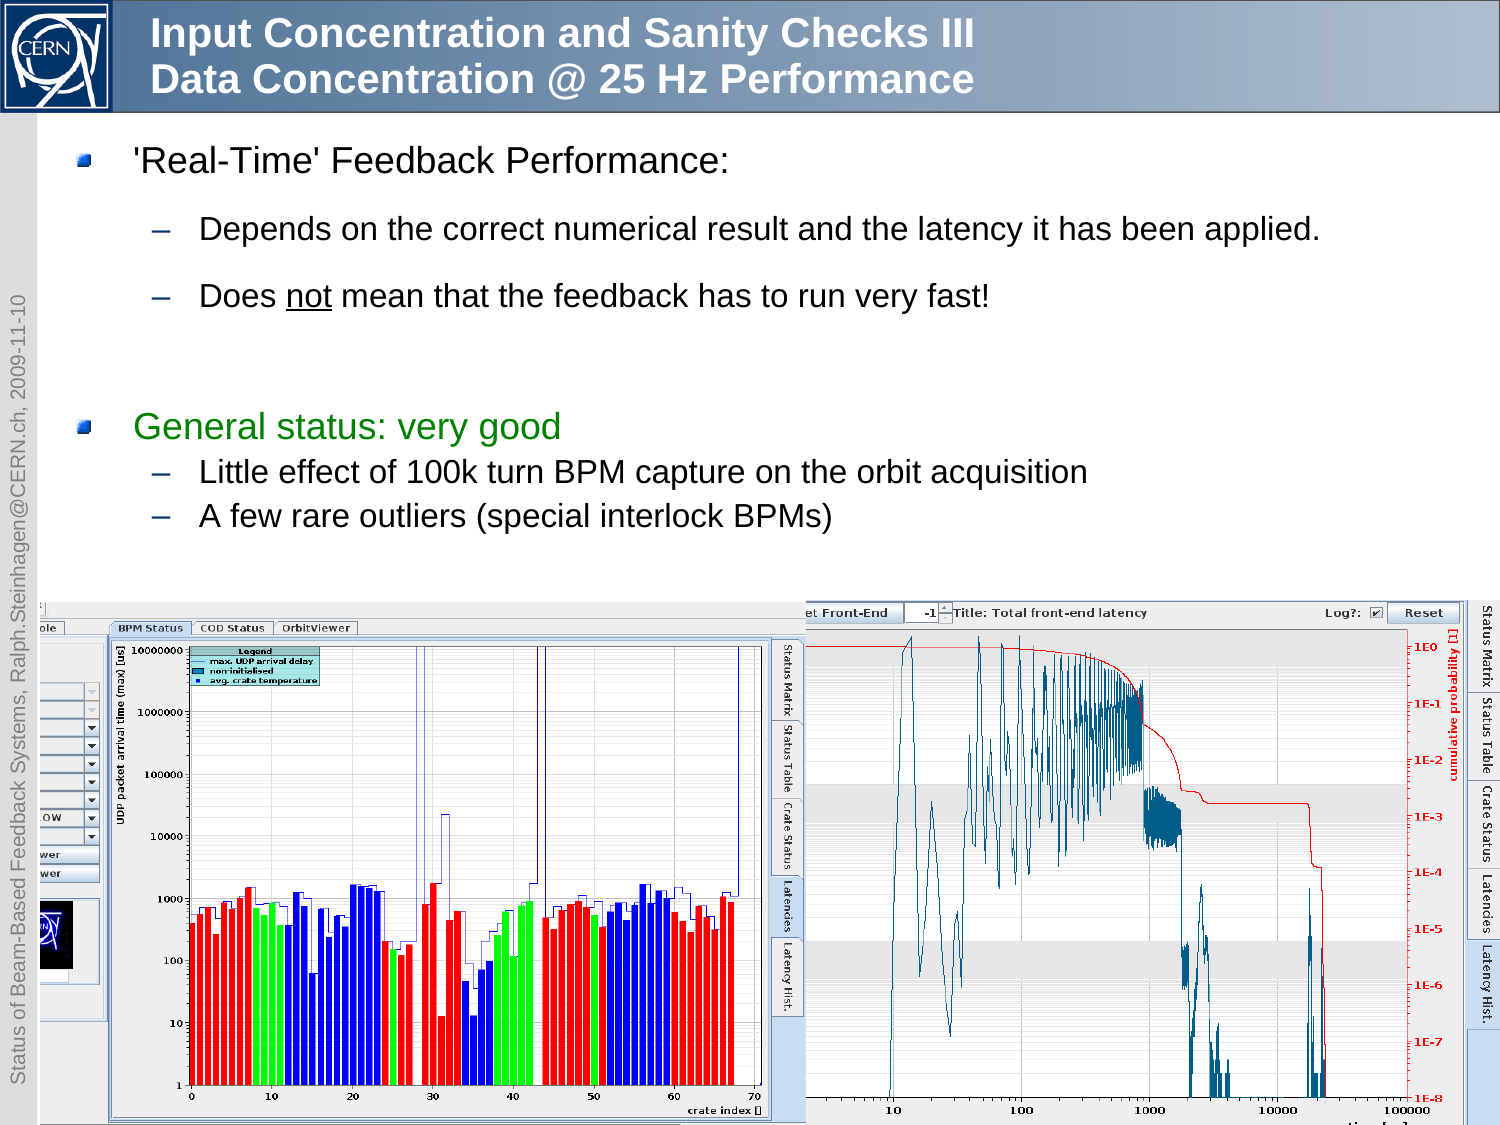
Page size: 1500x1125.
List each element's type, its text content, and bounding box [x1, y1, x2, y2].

picture [0, 0, 113, 113]
picture [40, 600, 1500, 1125]
list 'Real-Time' Feedback Performance: Depends on the correct numerical result and the latency it has been applied. Does not mean that the feedback has to run very fast! General status: very good Little effect of 100k turn BPM capture on the orbit acquisition A few rare outliers (special interlock BPMs) [76, 137, 1438, 602]
title Input Concentration and Sanity Checks III Data Concentration @ 25 Hz Performance [150, 7, 1201, 106]
